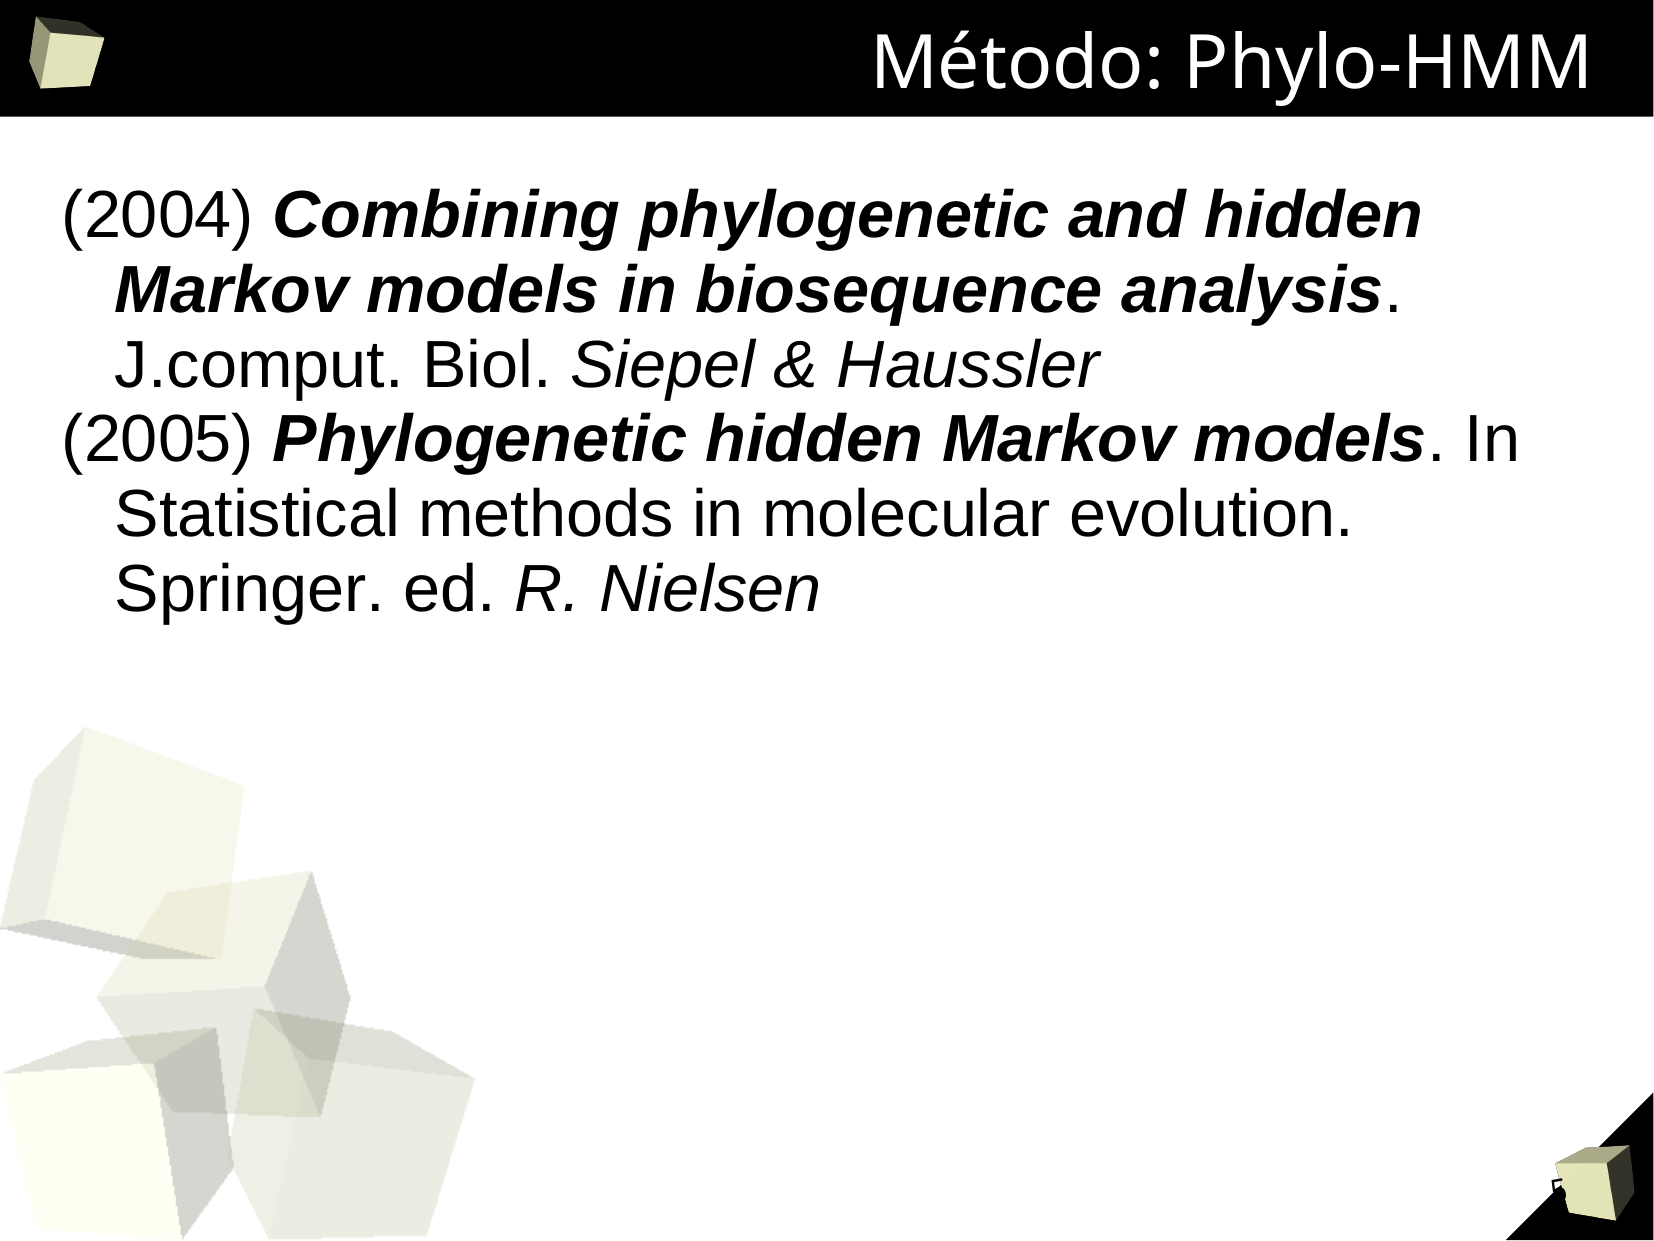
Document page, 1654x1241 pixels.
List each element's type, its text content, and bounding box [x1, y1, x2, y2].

list (2004) Combining phylogenetic and hidden Markov models in biosequence analysis. J.comput. Biol. Siepel & Haussler (2005) Phylogenetic hidden Markov models. In Statistical methods in molecular evolution. Springer. ed. R. Nielsen [44, 177, 1611, 1200]
picture [0, 726, 477, 1241]
title Método: Phylo-HMM [118, 0, 1595, 119]
